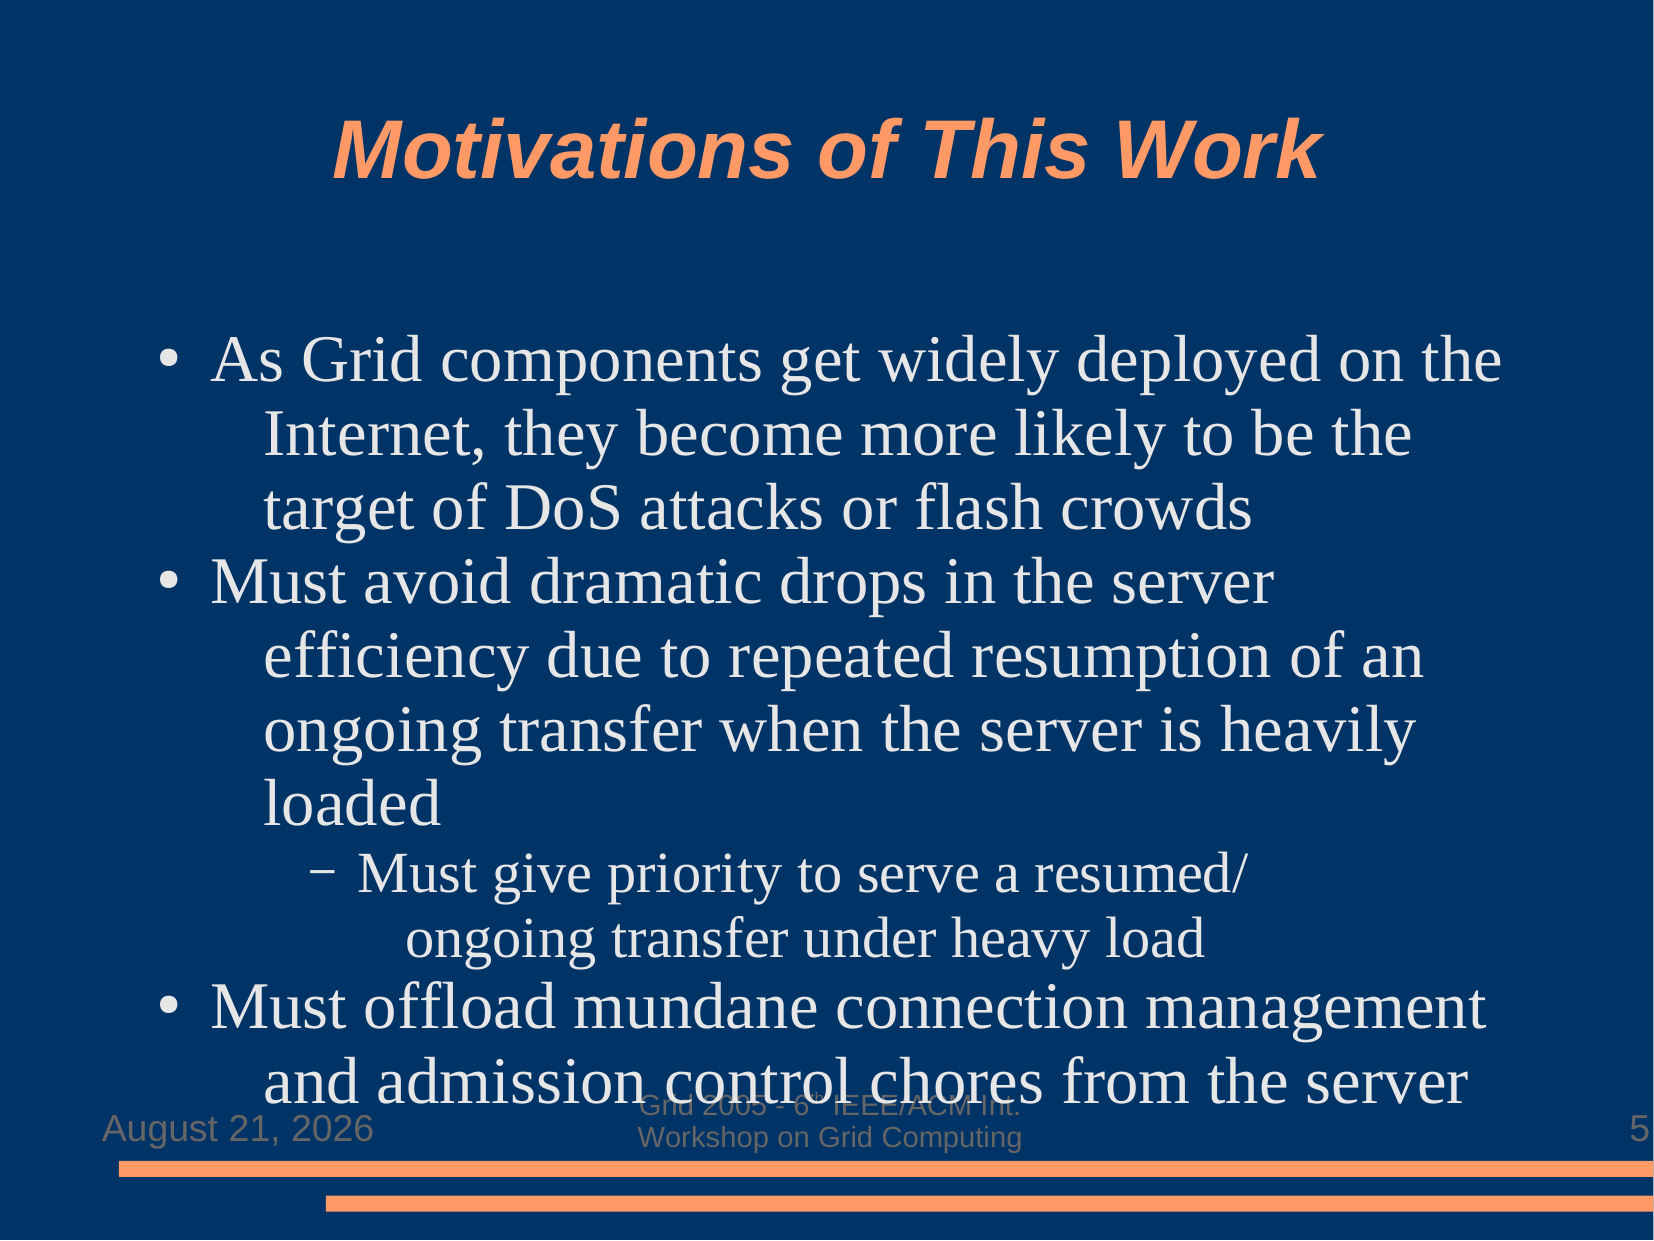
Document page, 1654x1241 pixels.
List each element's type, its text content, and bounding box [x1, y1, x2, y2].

list As Grid components get widely deployed on the Internet, they become more likely to be the target of DoS attacks or flash crowds Must avoid dramatic drops in the server efficiency due to repeated resumption of an ongoing transfer when the server is heavily loaded Must give priority to serve a resumed/ongoing transfer under heavy load Must offload mundane connection management and admission control chores from the server [121, 322, 1561, 1133]
title Motivations of This Work [121, 46, 1534, 254]
